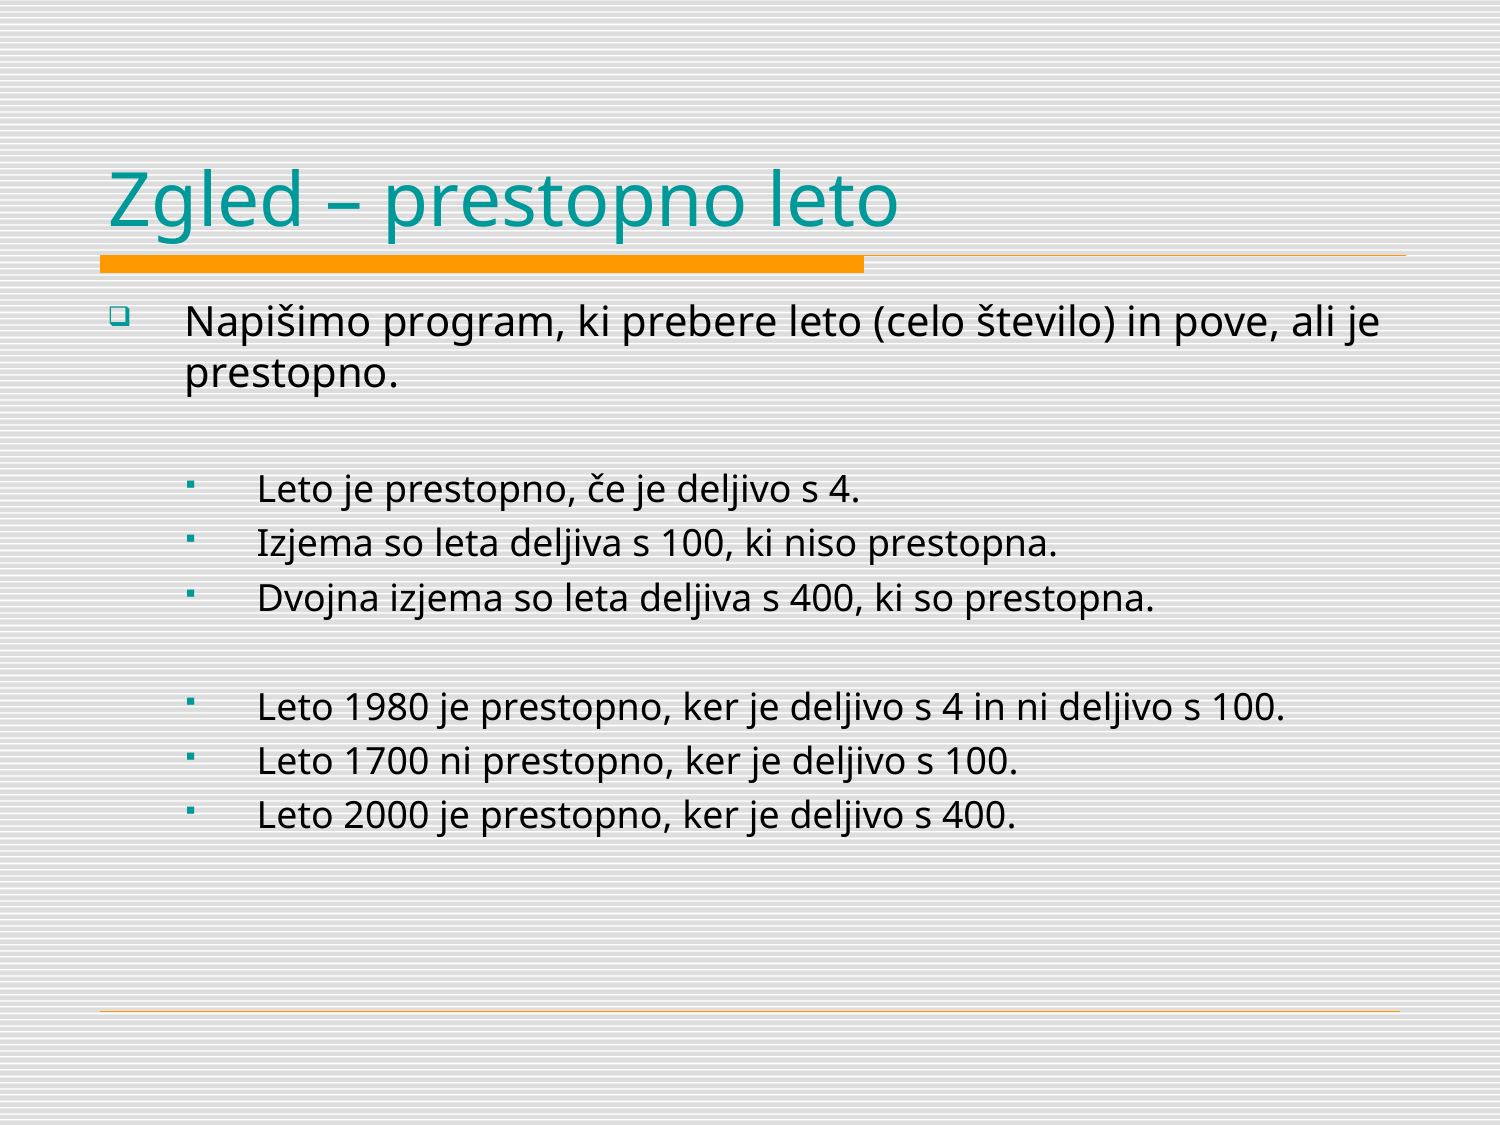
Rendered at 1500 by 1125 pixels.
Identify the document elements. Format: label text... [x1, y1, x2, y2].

list Napišimo program, ki prebere leto (celo število) in pove, ali je prestopno. Leto je prestopno, če je deljivo s 4. Izjema so leta deljiva s 100, ki niso prestopna. Dvojna izjema so leta deljiva s 400, ki so prestopna. Leto 1980 je prestopno, ker je deljivo s 4 in ni deljivo s 100. Leto 1700 ni prestopno, ker je deljivo s 100. Leto 2000 je prestopno, ker je deljivo s 400. [92, 287, 1406, 988]
picture [0, 0, 1500, 1125]
title Zgled – prestopno leto [94, 49, 1407, 250]
